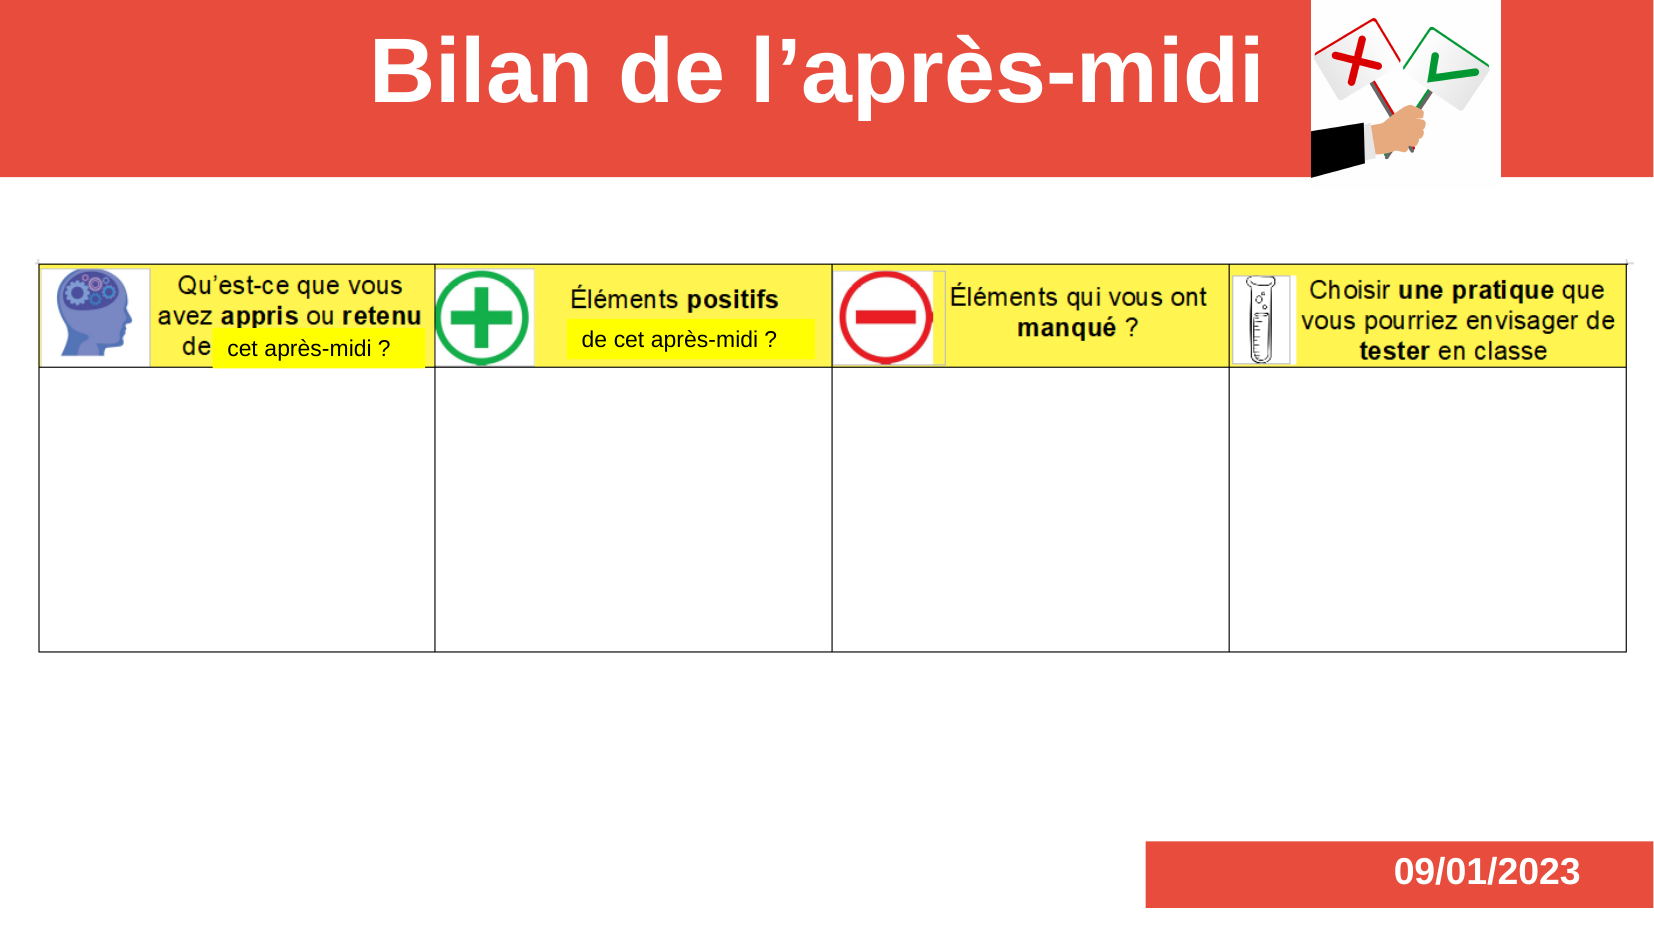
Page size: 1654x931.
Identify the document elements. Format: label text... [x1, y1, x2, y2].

picture [35, 259, 1634, 662]
picture [1311, 0, 1501, 189]
text_box cet après-midi ? [212, 328, 426, 369]
text_box de cet après-midi ? [566, 318, 815, 360]
text_box Bilan de l’après-midi [354, 11, 1311, 142]
